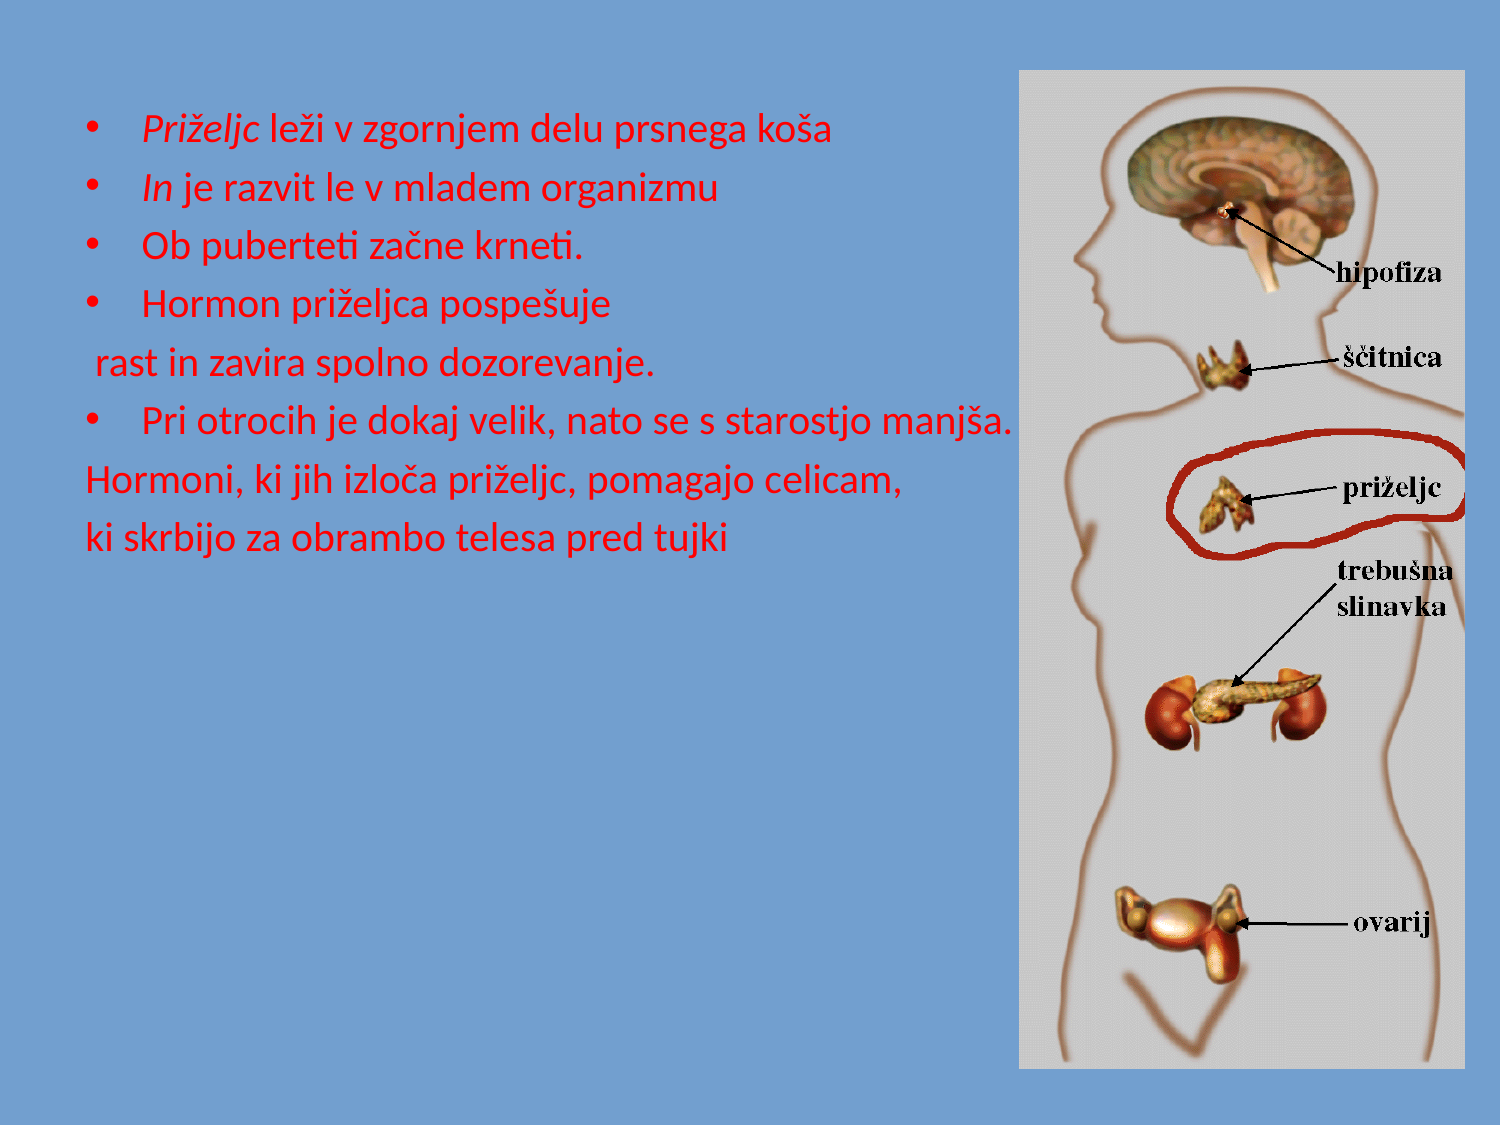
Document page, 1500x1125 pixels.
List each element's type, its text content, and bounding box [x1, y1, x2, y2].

picture [1019, 70, 1465, 1069]
list Priželjc leži v zgornjem delu prsnega koša In je razvit le v mladem organizmu Ob puberteti začne krneti. Hormon priželjca pospešuje rast in zavira spolno dozorevanje. Pri otrocih je dokaj velik, nato se s starostjo manjša. Hormoni, ki jih izloča priželjc, pomagajo celicam, ki skrbijo za obrambo telesa pred tujki [70, 93, 1019, 837]
